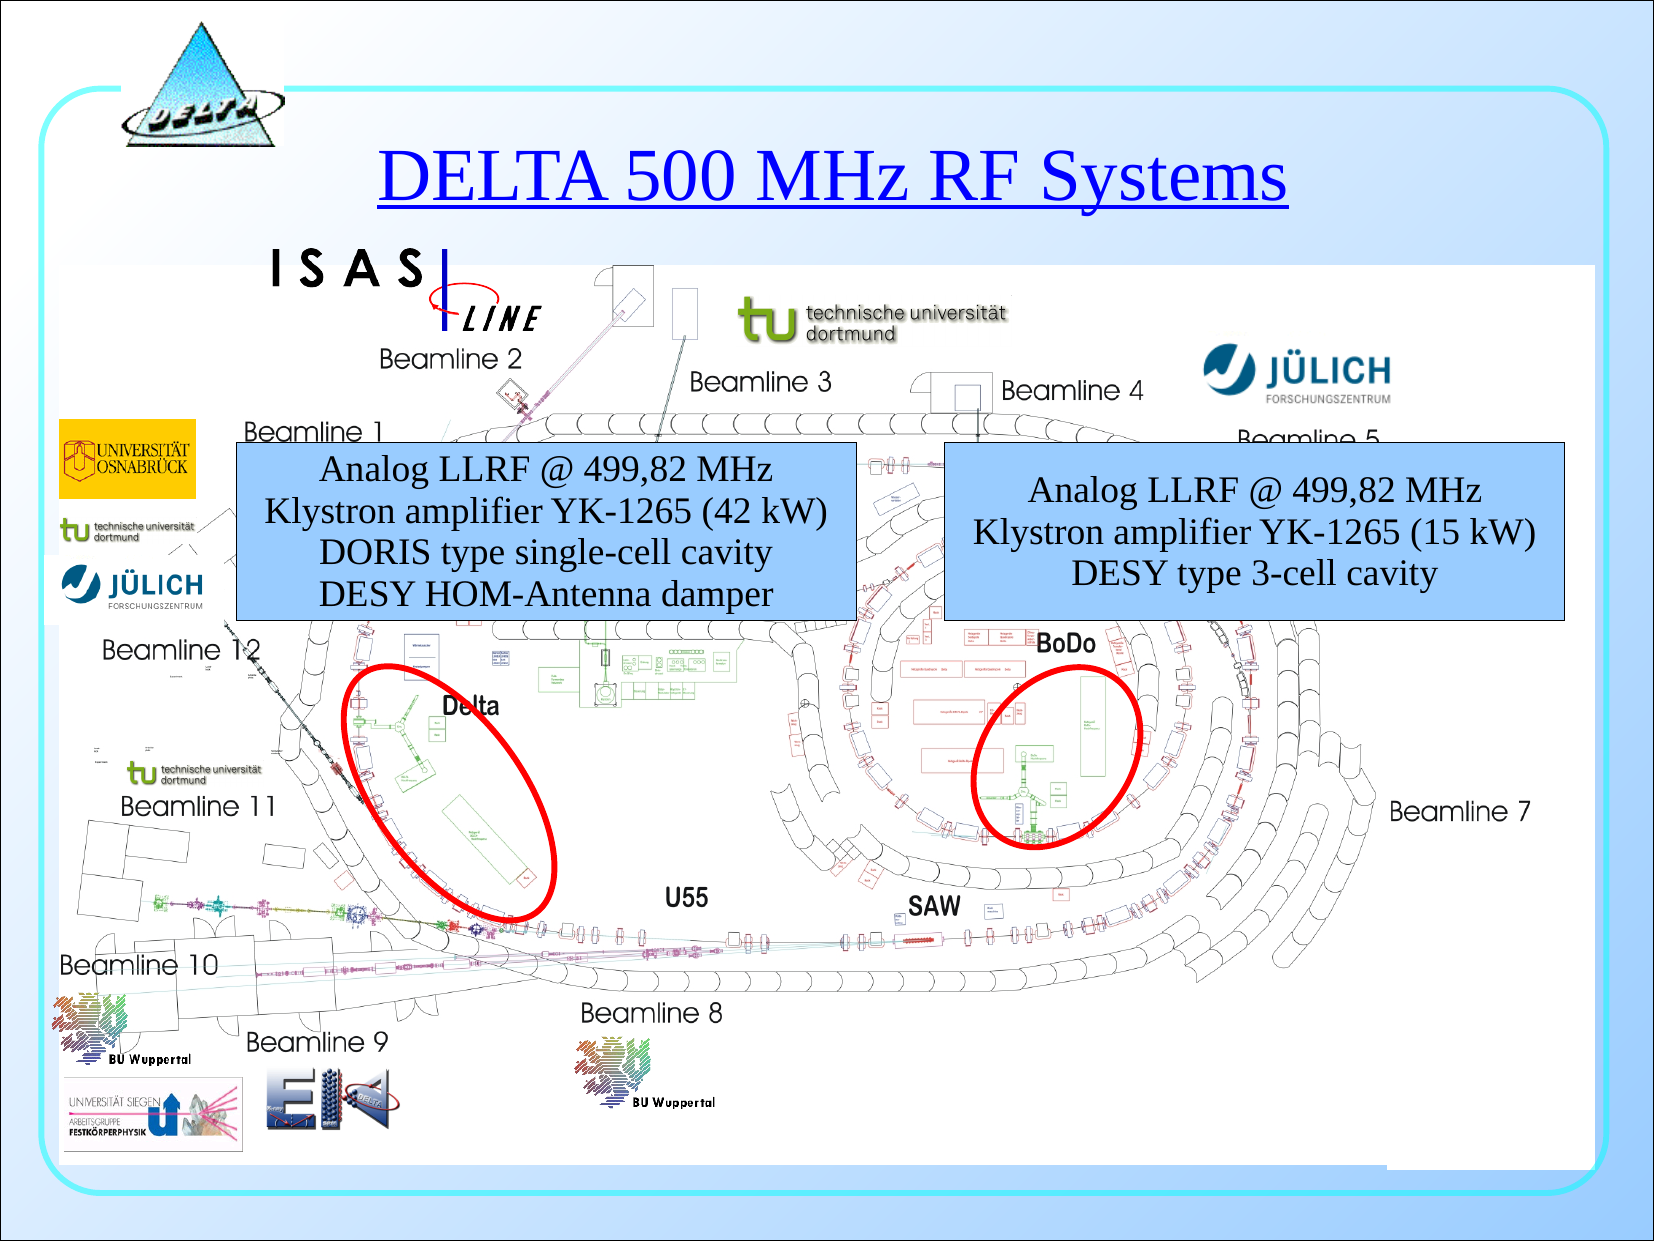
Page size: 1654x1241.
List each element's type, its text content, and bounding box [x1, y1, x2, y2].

picture [120, 20, 285, 147]
picture [44, 236, 1595, 1165]
text_box DELTA 500 MHz RF Systems [362, 126, 1304, 225]
text_box [0, 0, 1654, 1241]
text_box Analog LLRF @ 499,82 MHz Klystron amplifier YK-1265 (15 kW) DESY type 3-cell cavity [944, 442, 1565, 621]
text_box Analog LLRF @ 499,82 MHz Klystron amplifier YK-1265 (42 kW) DORIS type single-cell cavity DESY HOM-Antenna damper [236, 442, 857, 621]
